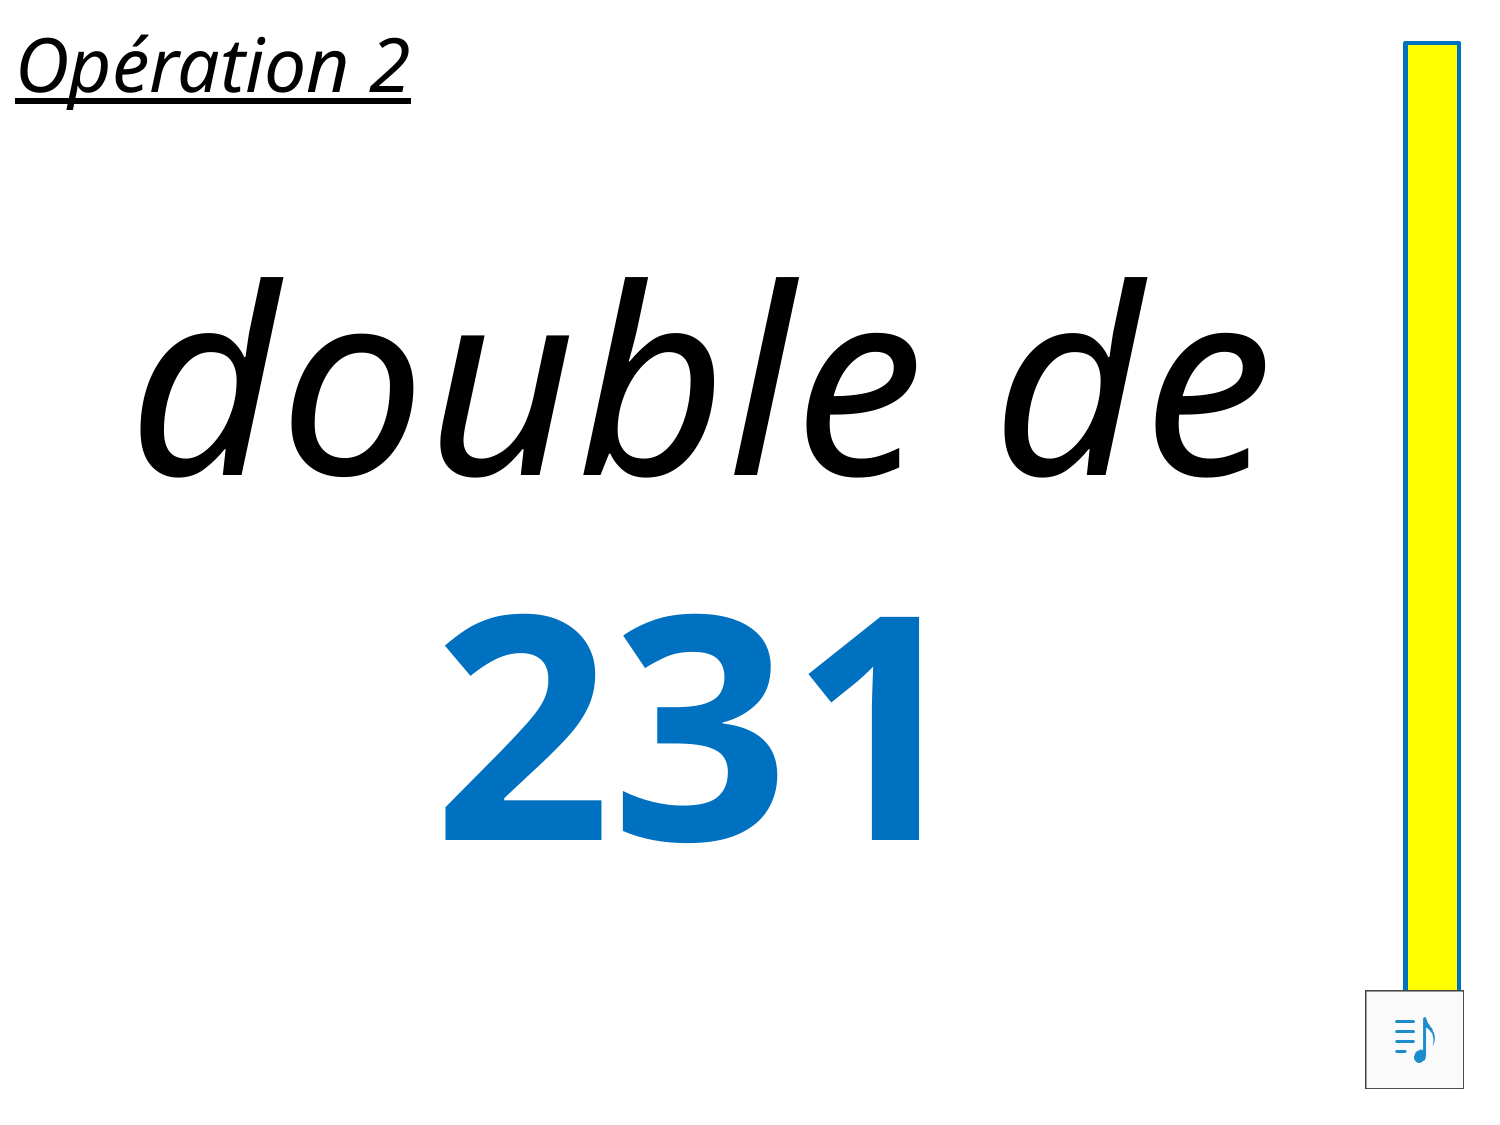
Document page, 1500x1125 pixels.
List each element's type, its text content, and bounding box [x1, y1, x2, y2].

text_box double de 231 [0, 207, 1403, 911]
text_box [1364, 42, 1465, 1090]
title Opération 2 [0, 0, 502, 126]
